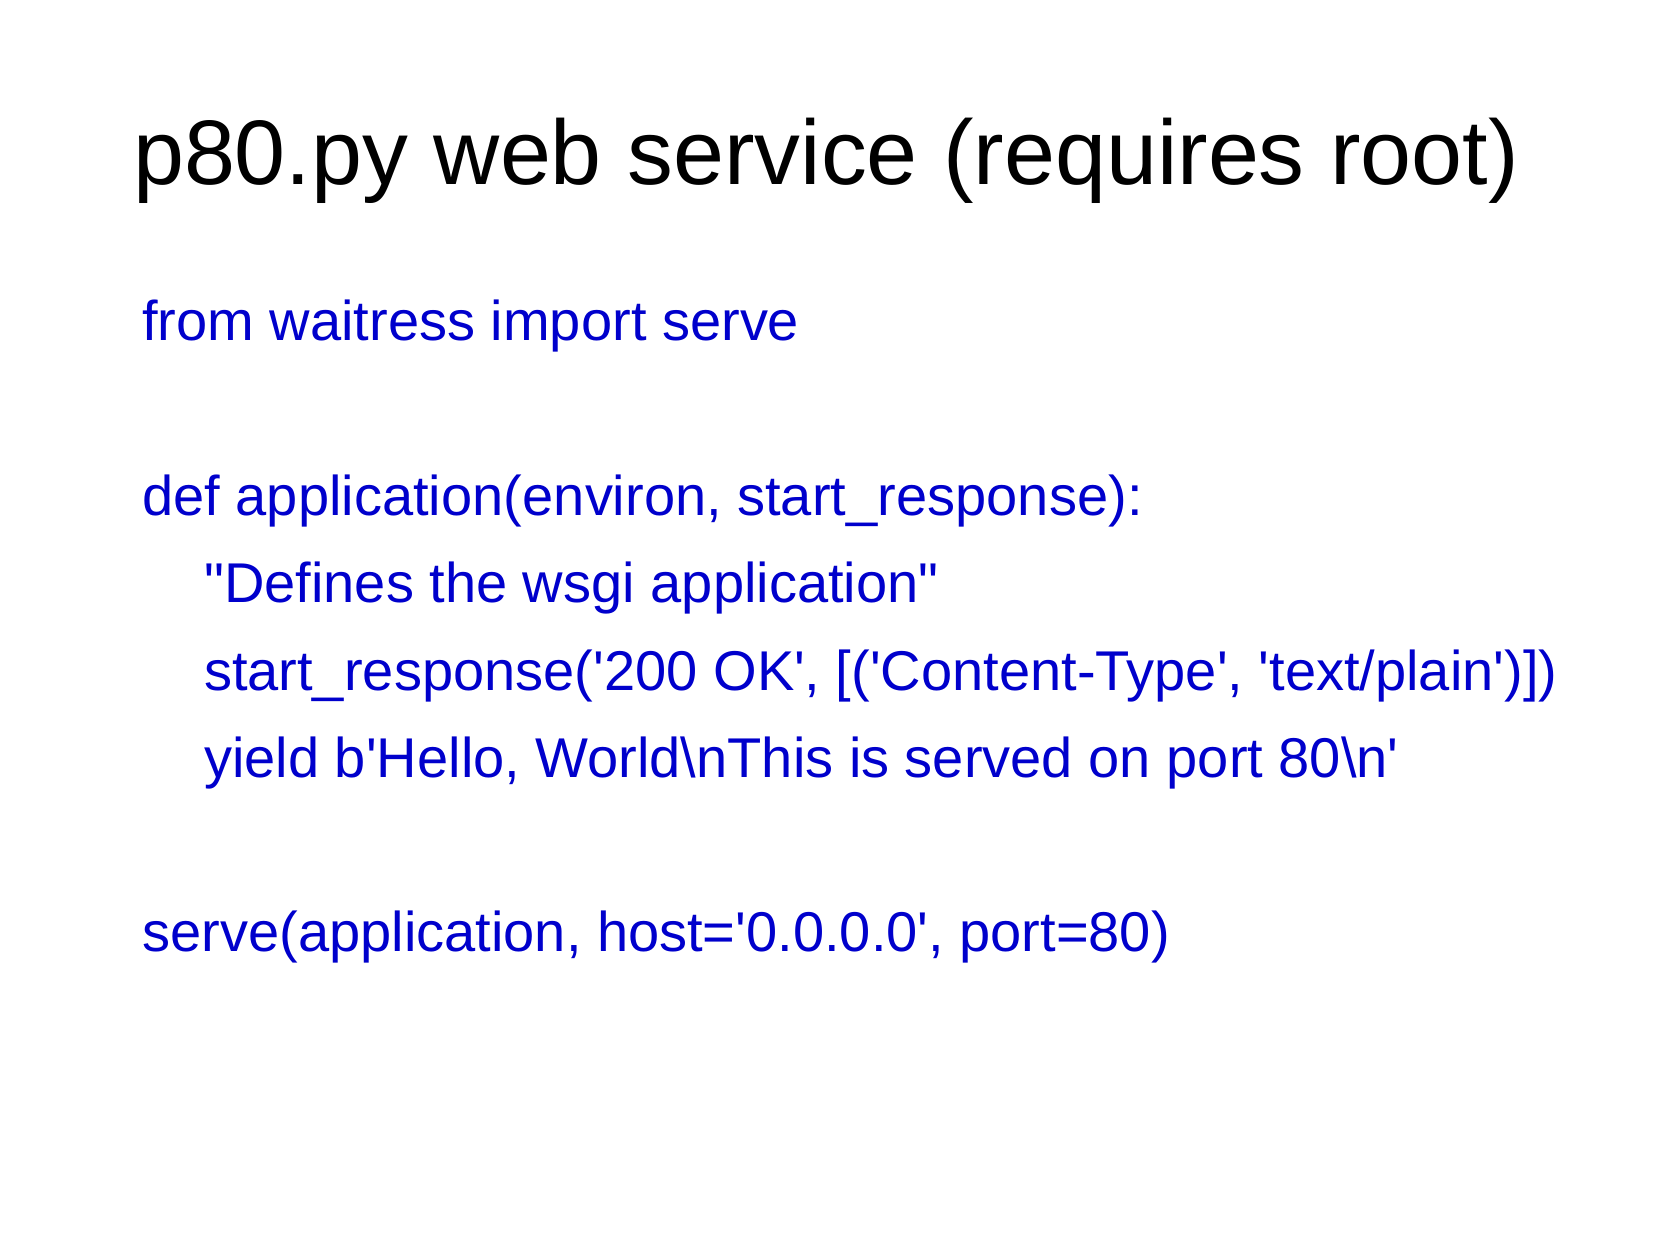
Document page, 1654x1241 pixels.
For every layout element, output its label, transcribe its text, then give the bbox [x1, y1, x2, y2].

list from waitress import serve def application(environ, start_response): "Defines the wsgi application" start_response('200 OK', [('Content-Type', 'text/plain')]) yield b'Hello, World\nThis is served on port 80\n' serve(application, host='0.0.0.0', port=80) [82, 290, 1571, 1010]
title p80.py web service (requires root) [82, 49, 1571, 257]
